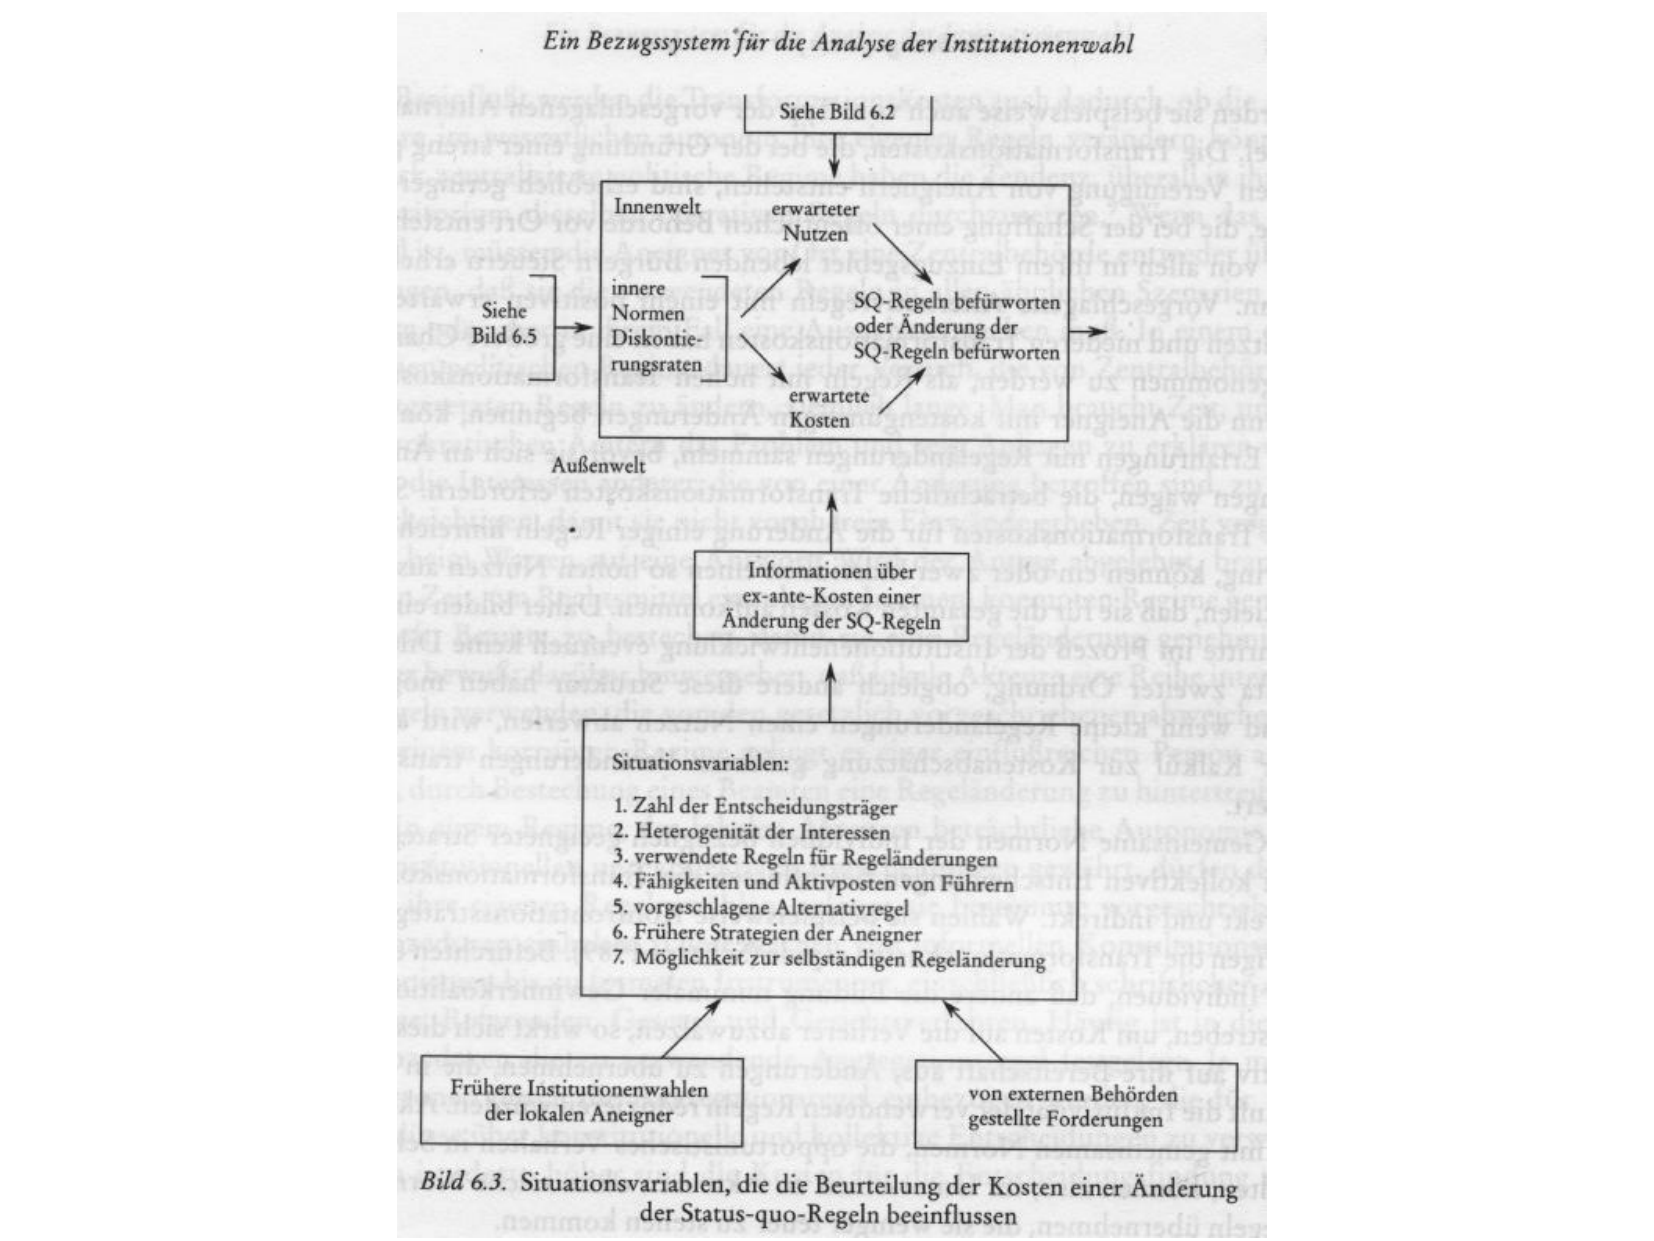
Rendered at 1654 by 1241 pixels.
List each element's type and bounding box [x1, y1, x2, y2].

picture [397, 12, 1267, 1238]
